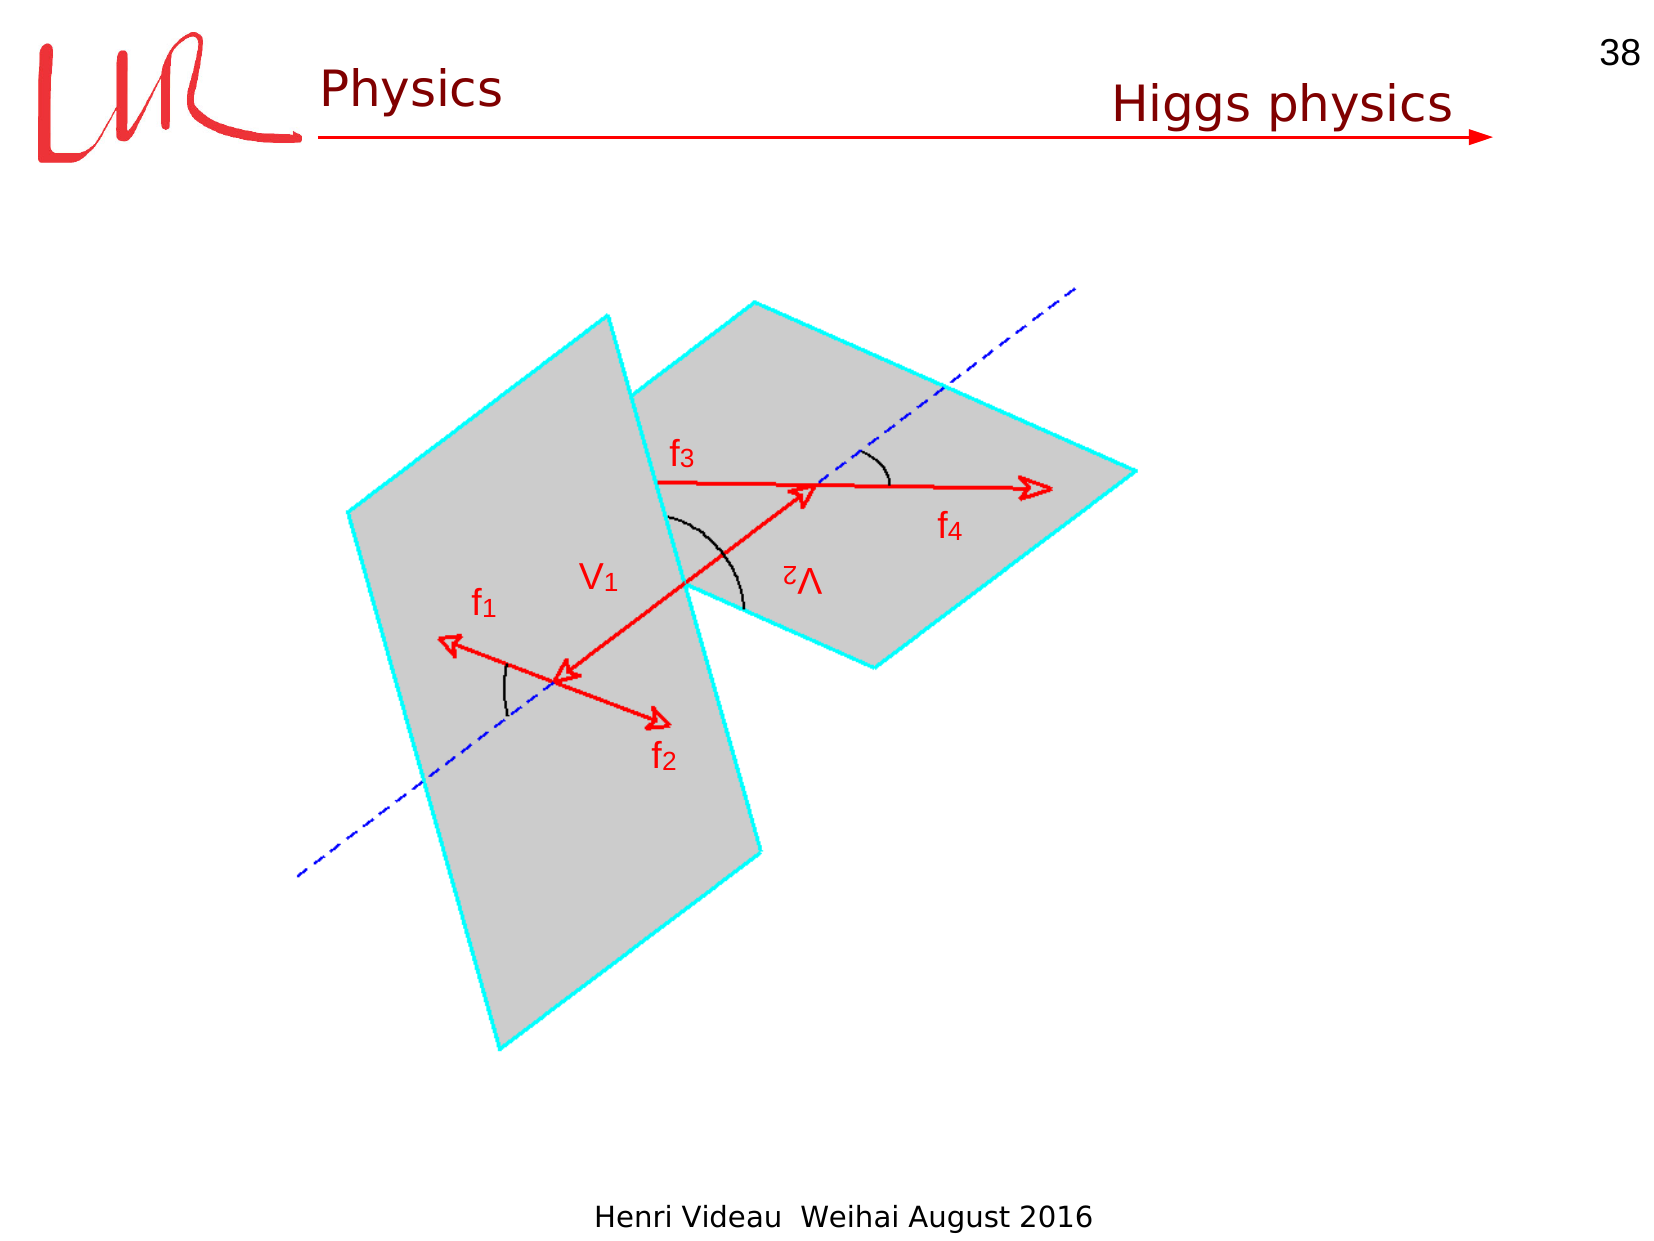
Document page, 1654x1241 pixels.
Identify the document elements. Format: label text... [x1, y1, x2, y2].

text_box V2 [762, 521, 823, 603]
text_box Higgs physics [1111, 74, 1456, 134]
picture [265, 249, 1165, 1077]
picture [38, 32, 302, 163]
text_box V1 [579, 555, 639, 637]
text_box f2 [651, 734, 690, 816]
text_box f4 [937, 504, 1014, 586]
text_box f1 [471, 581, 510, 663]
text_box f3 [669, 431, 708, 513]
